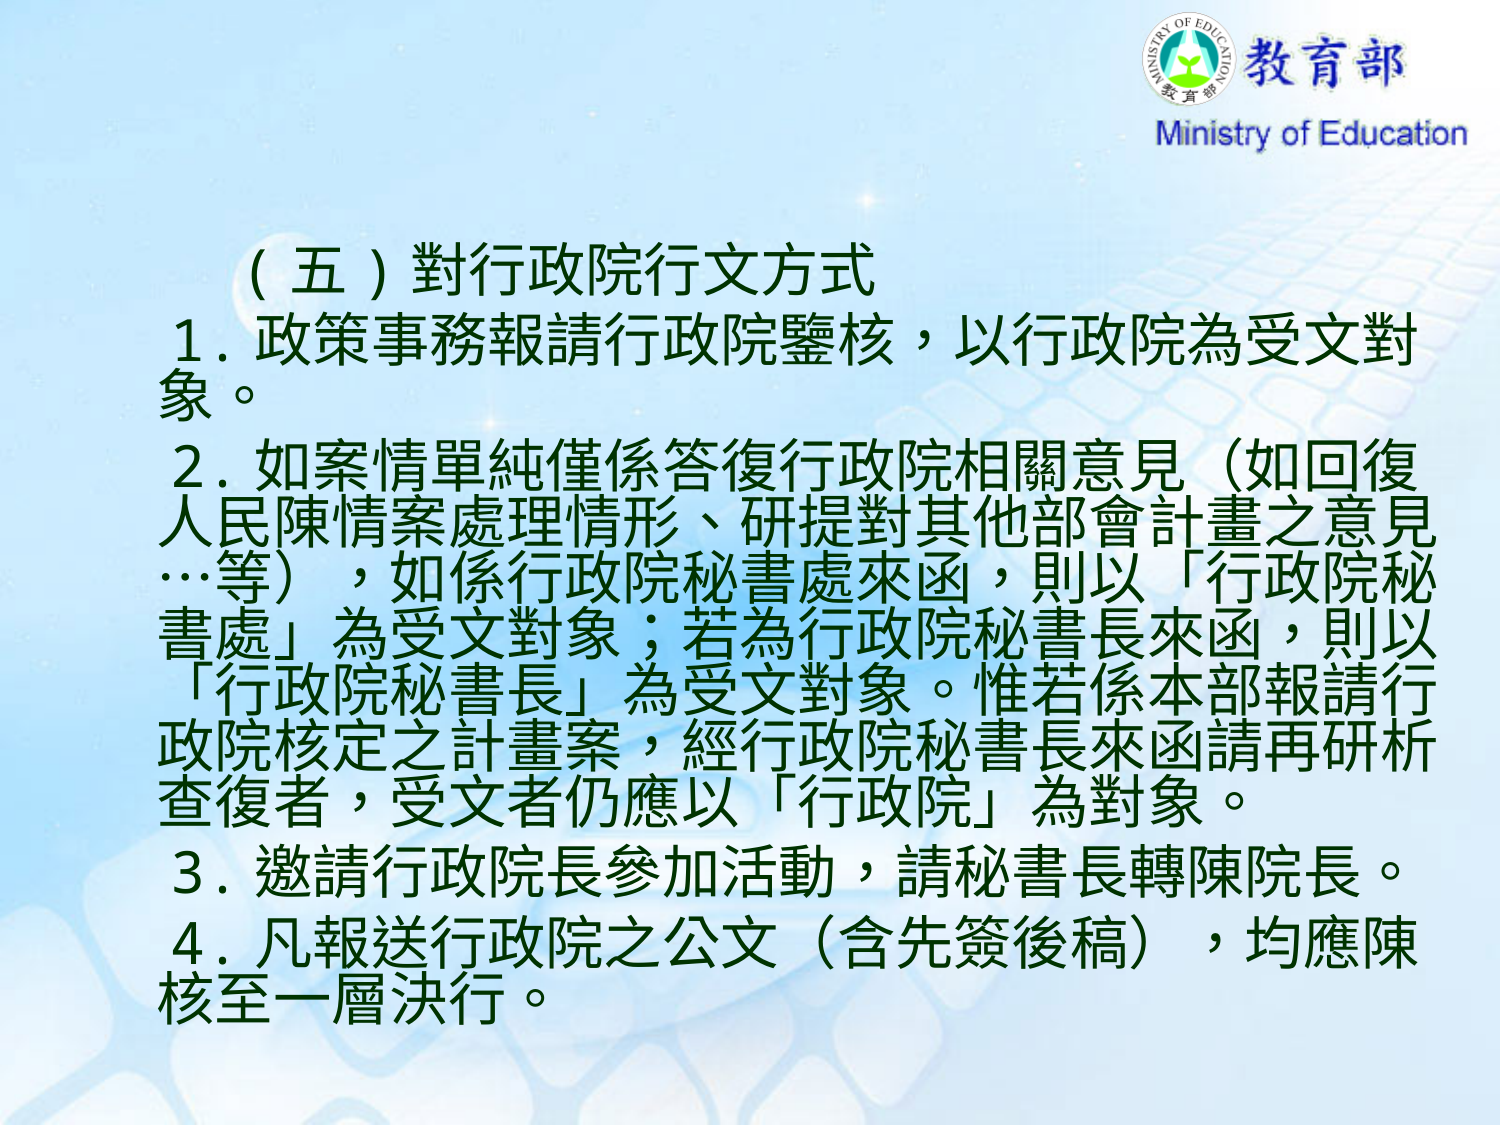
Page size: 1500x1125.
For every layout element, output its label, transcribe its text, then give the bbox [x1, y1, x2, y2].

list (五)對行政院行文方式 1.政策事務報請行政院鑒核，以行政院為受文對象。 2.如案情單純僅係答復行政院相關意見（如回復人民陳情案處理情形、研提對其他部會計畫之意見…等），如係行政院秘書處來函，則以「行政院秘書處」為受文對象；若為行政院秘書長來函，則以「行政院秘書長」為受文對象。惟若係本部報請行政院核定之計畫案，經行政院秘書長來函請再研析查復者，受文者仍應以「行政院」為對象。 3.邀請行政院長參加活動，請秘書長轉陳院長。 4.凡報送行政院之公文（含先簽後稿），均應陳核至一層決行。 [29, 239, 1471, 1125]
